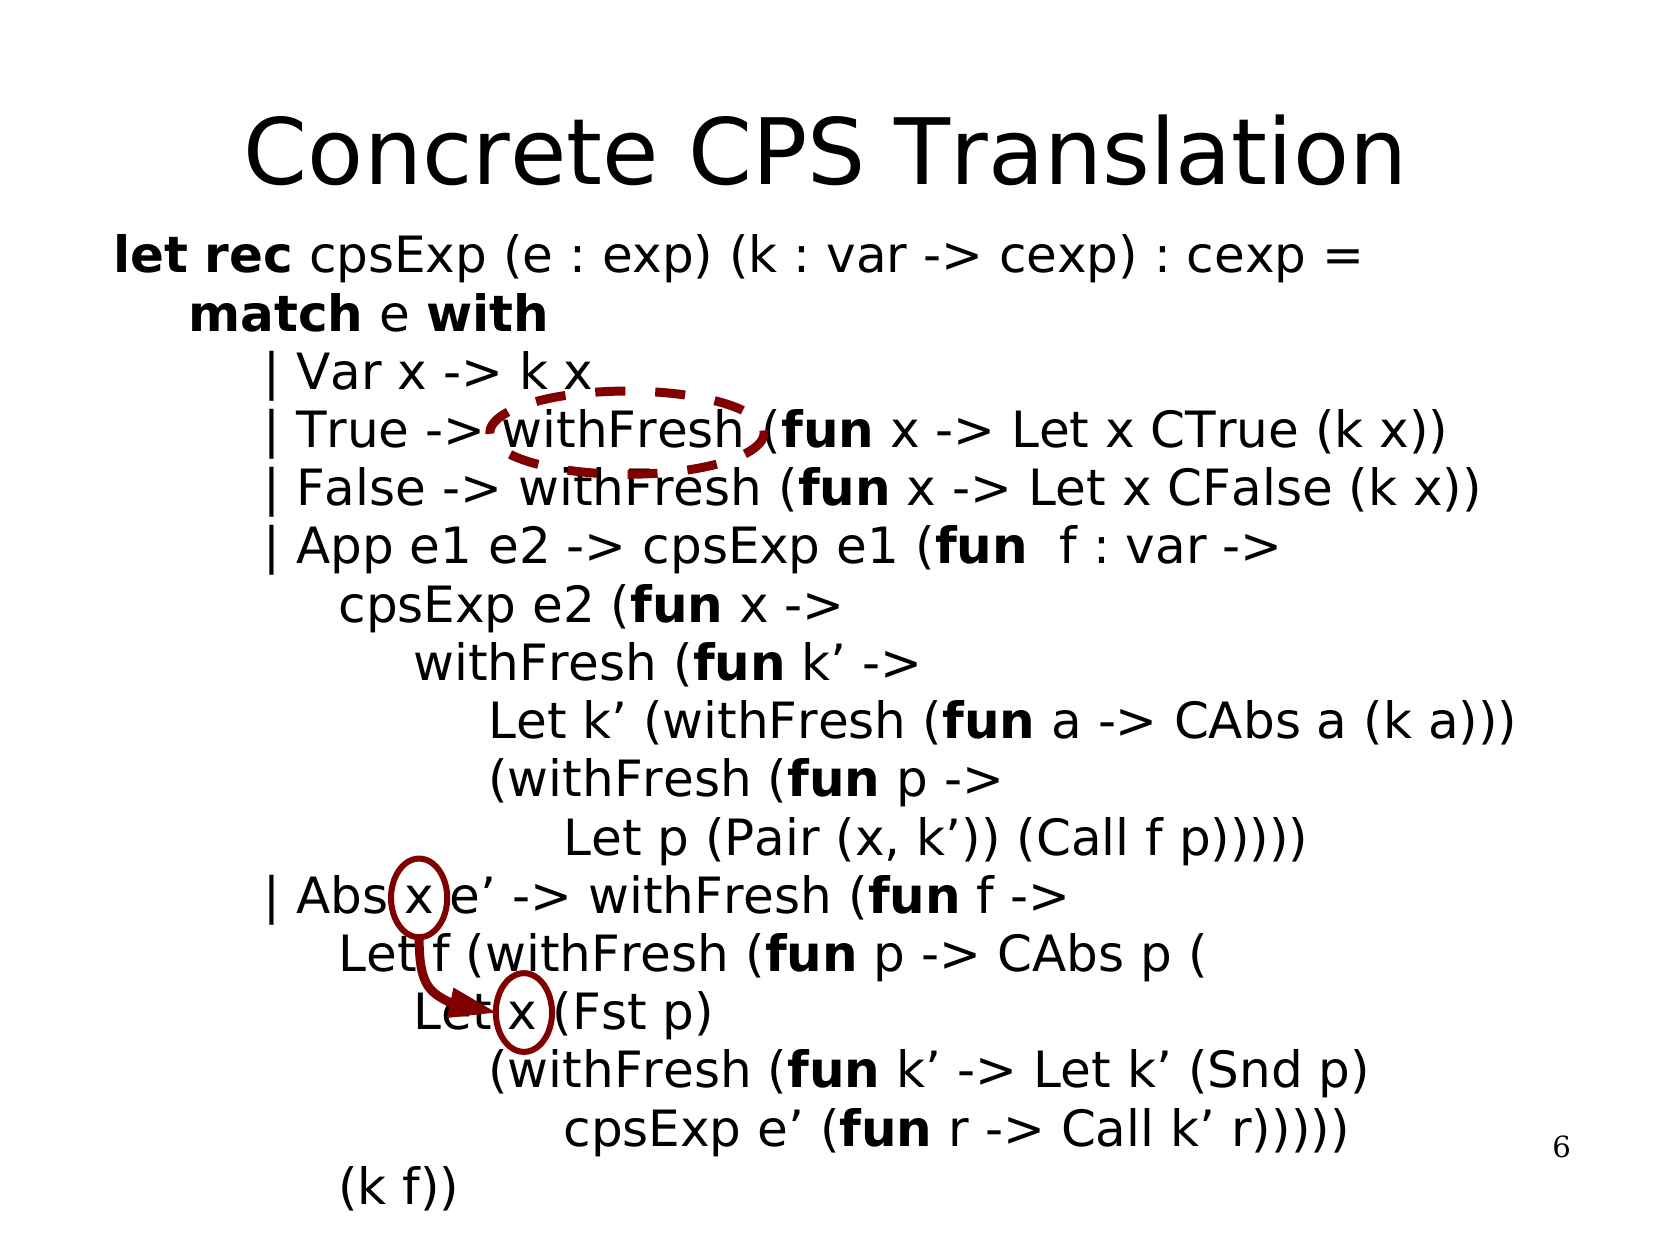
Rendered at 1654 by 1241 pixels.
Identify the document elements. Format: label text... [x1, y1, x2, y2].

title Concrete CPS Translation [82, 56, 1571, 250]
text_box let rec cpsExp (e : exp) (k : var -> cexp) : cexp = match e with | Var x -> k x | True -> withFresh (fun x -> Let x CTrue (k x)) | False -> withFresh (fun x -> Let x CFalse (k x)) | App e1 e2 -> cpsExp e1 (fun f : var -> cpsExp e2 (fun x -> withFresh (fun k’ -> Let k’ (withFresh (fun a -> CAbs a (k a))) (withFresh (fun p -> Let p (Pair (x, k’)) (Call f p))))) | Abs x e’ -> withFresh (fun f -> Let f (withFresh (fun p -> CAbs p ( Let x (Fst p) (withFresh (fun k’ -> Let k’ (Snd p) cpsExp e’ (fun r -> Call k’ r))))) (k f)) [98, 218, 1569, 1241]
